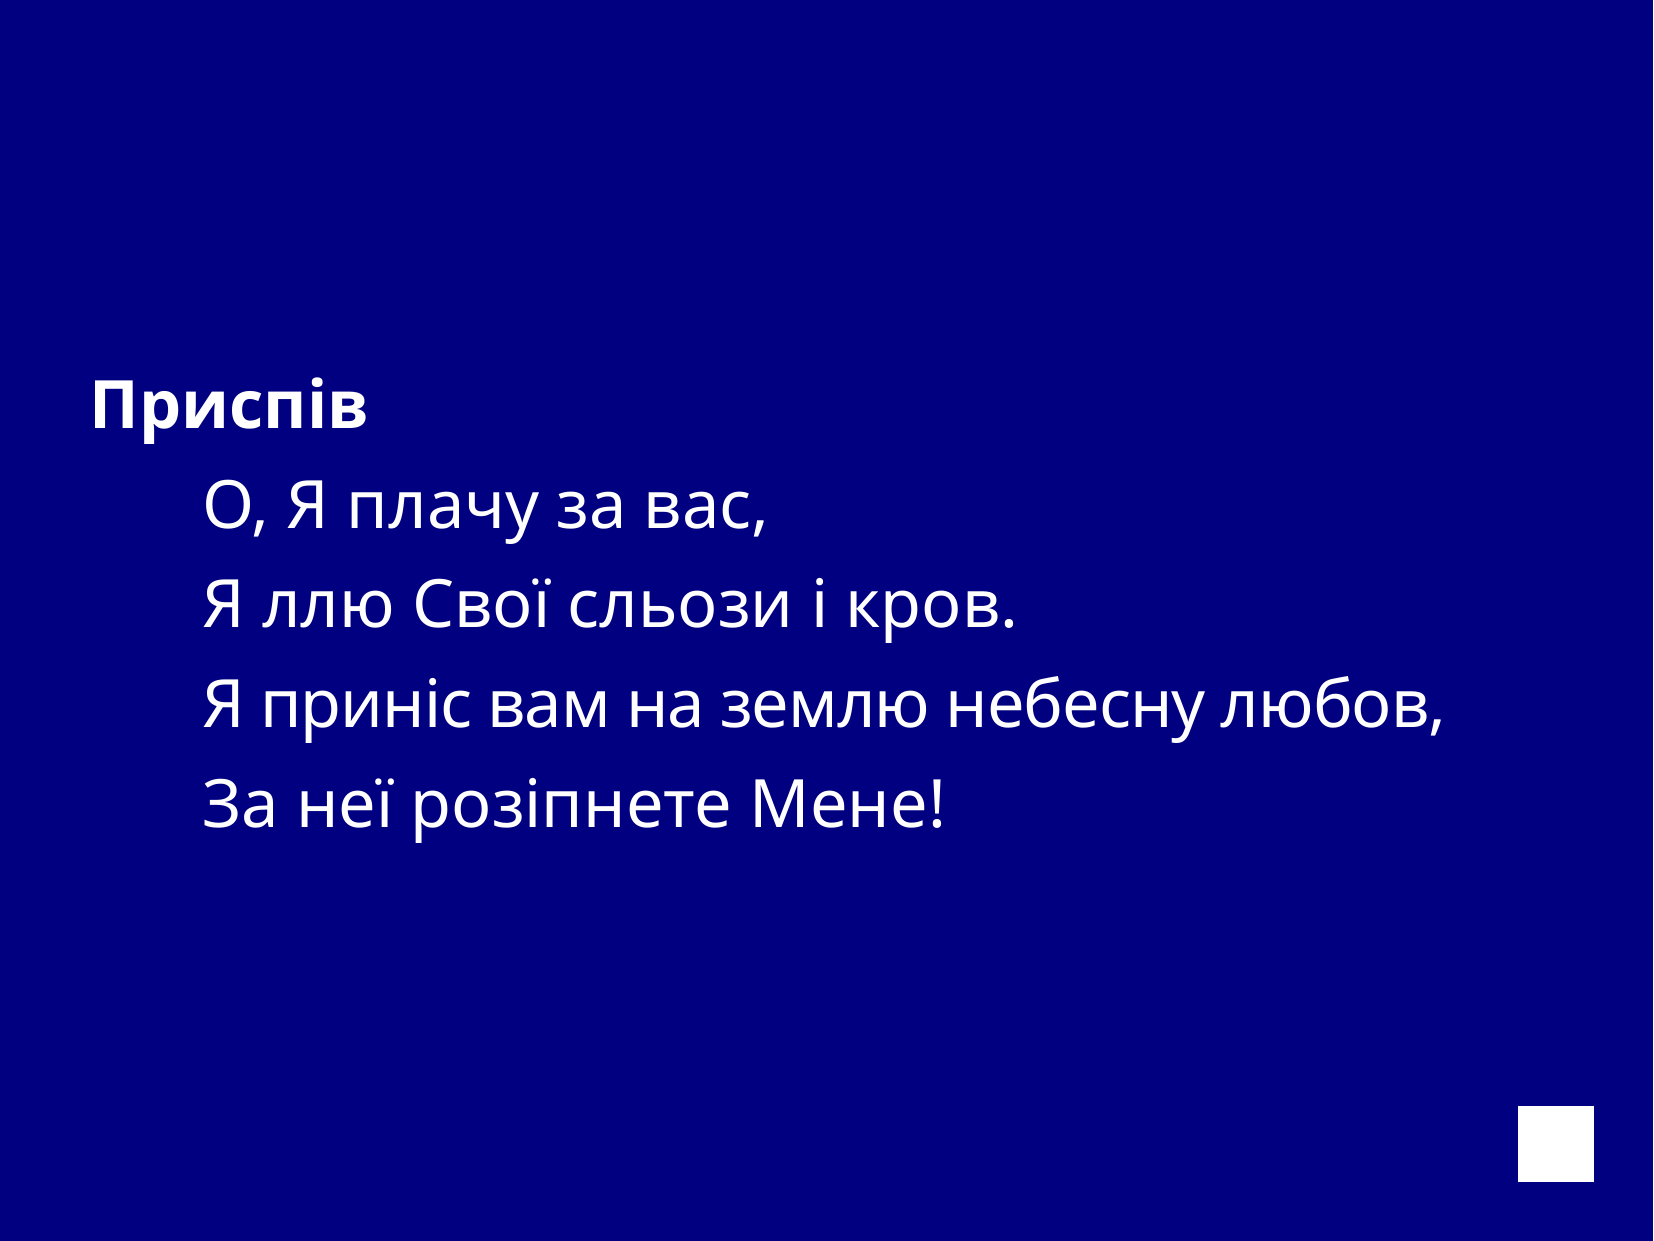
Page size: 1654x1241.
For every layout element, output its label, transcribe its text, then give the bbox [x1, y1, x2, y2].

text_box [1518, 1163, 1594, 1182]
text_box Приспів О, Я плачу за вас, Я ллю Свої сльози і кров. Я приніс вам на землю небесну любов, За неї розіпнете Мене! [75, 150, 1651, 1163]
